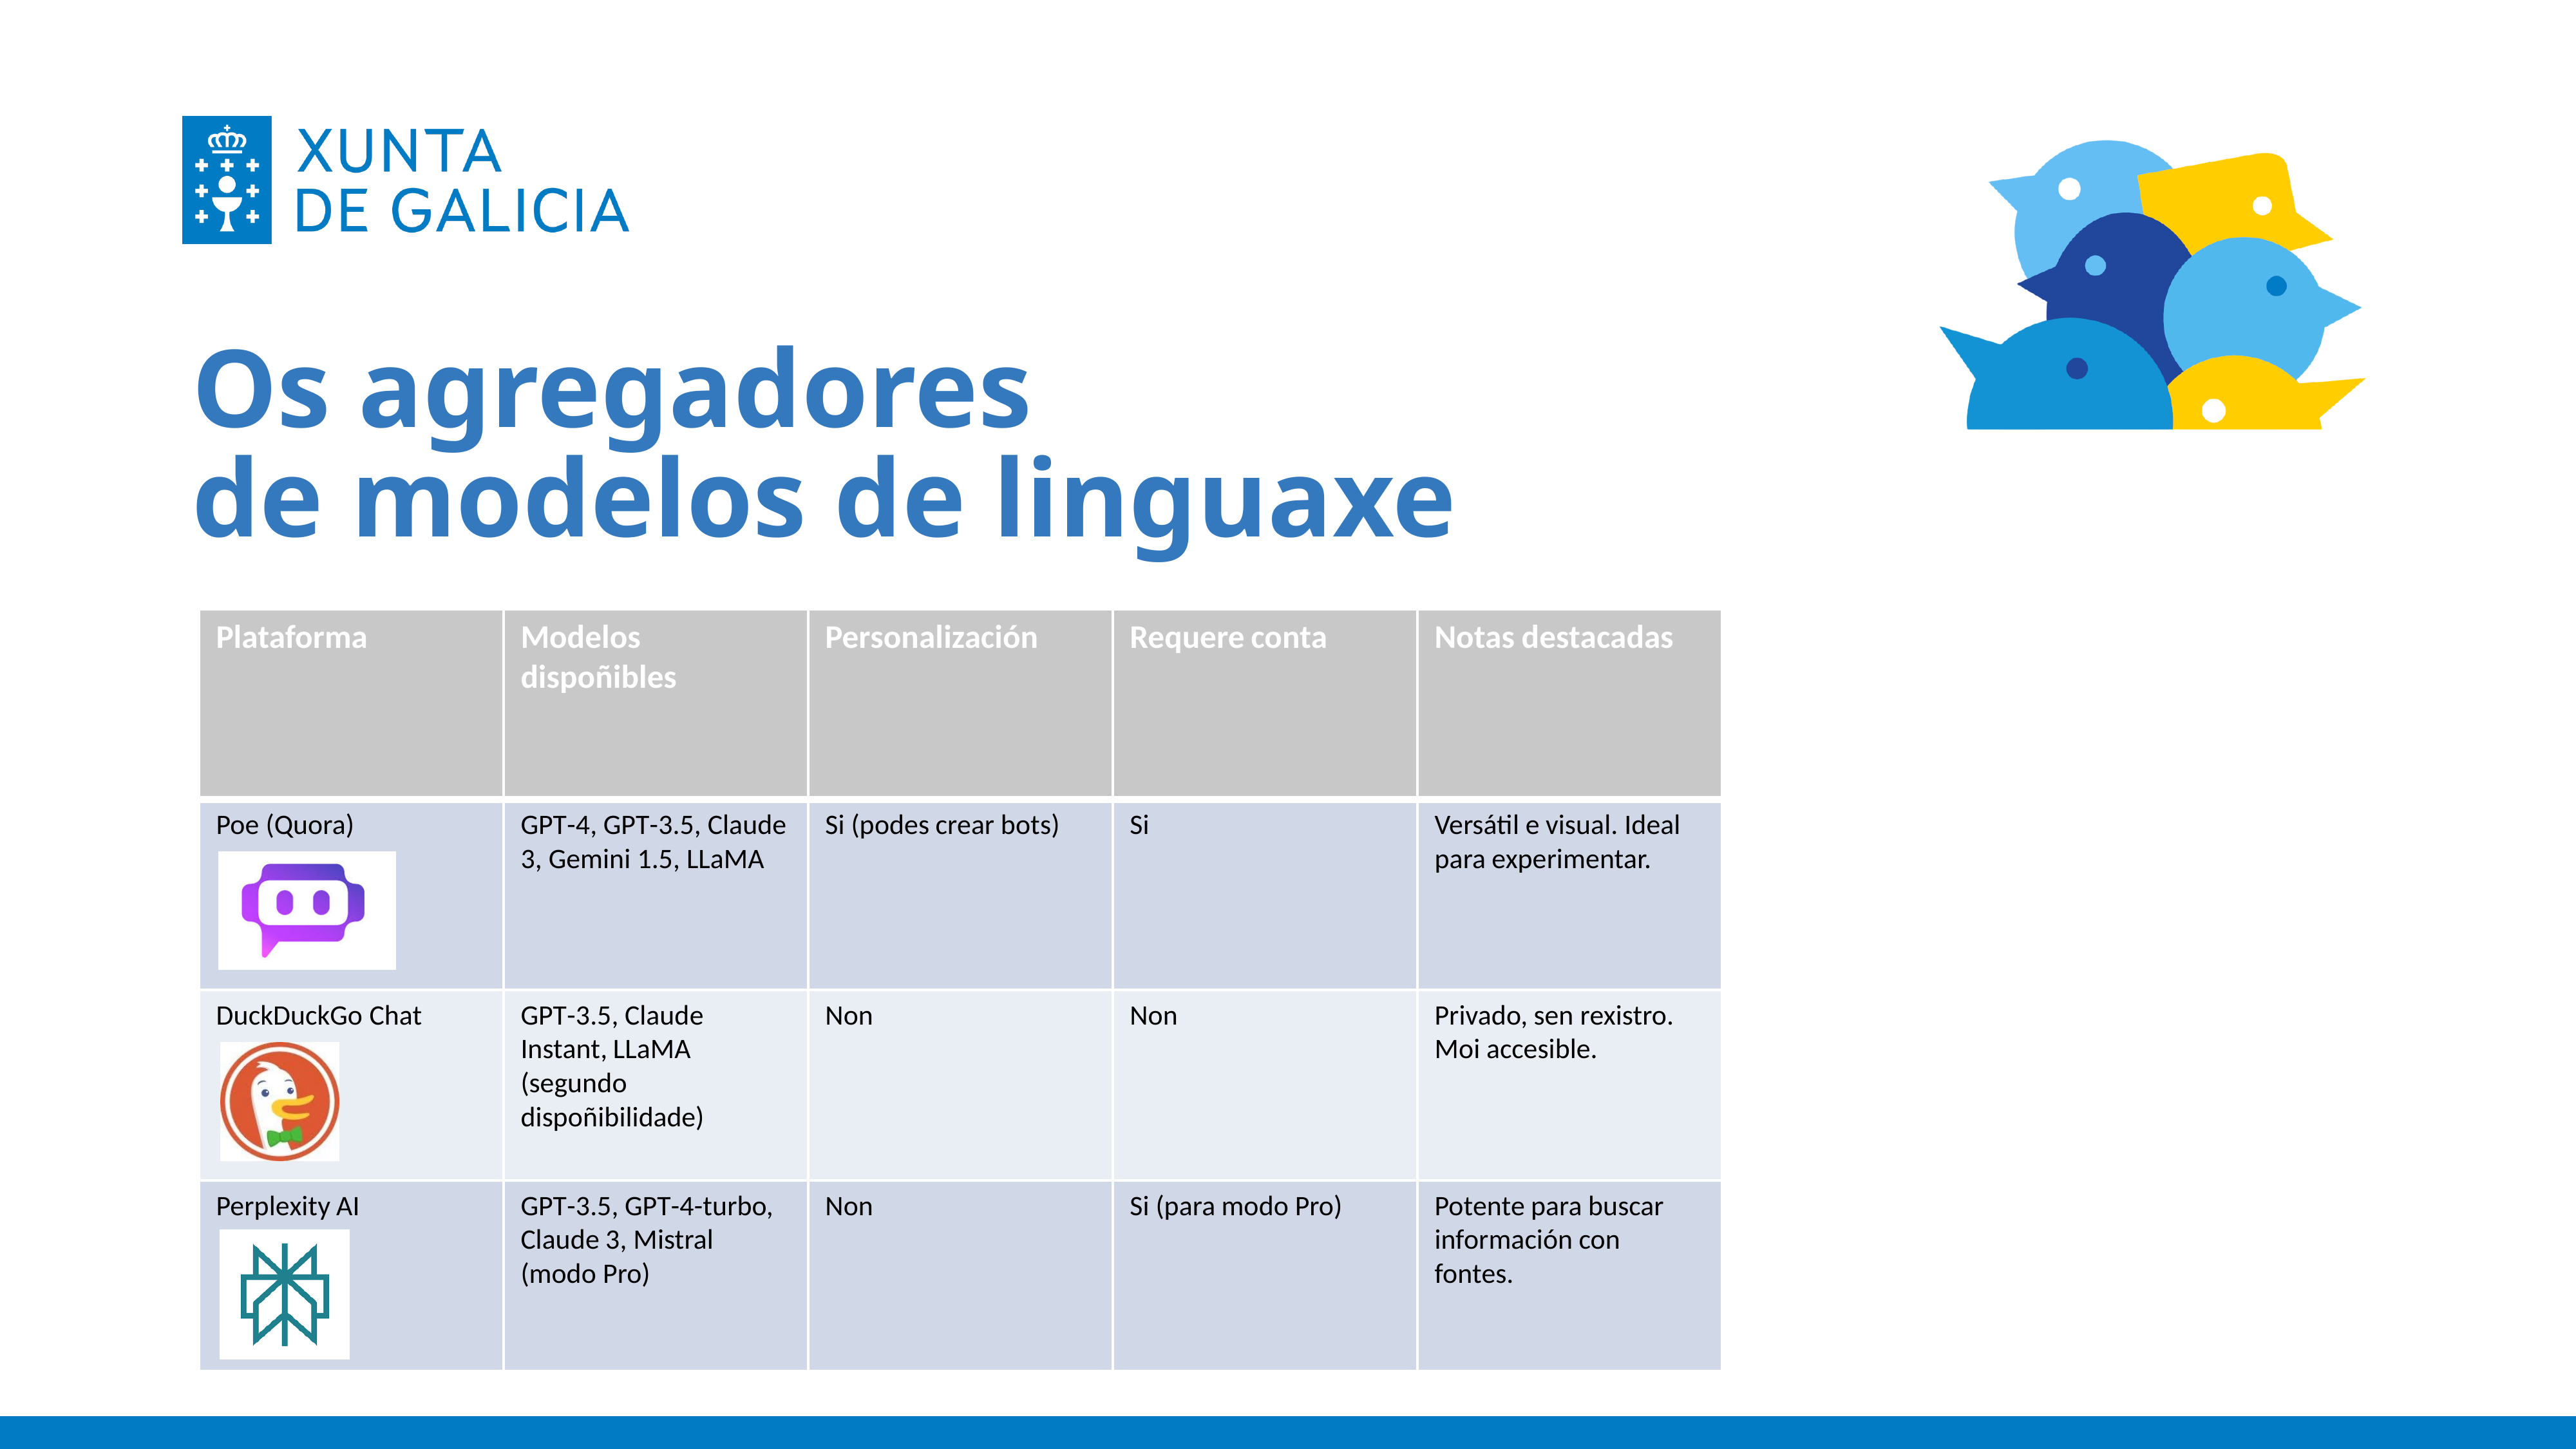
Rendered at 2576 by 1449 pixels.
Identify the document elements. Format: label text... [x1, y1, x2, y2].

text_box [0, 1416, 2576, 1449]
picture [182, 116, 629, 244]
text_box Os agregadores de modelos de linguaxe [182, 334, 1871, 601]
picture [1902, 121, 2396, 433]
picture [198, 607, 1727, 1373]
